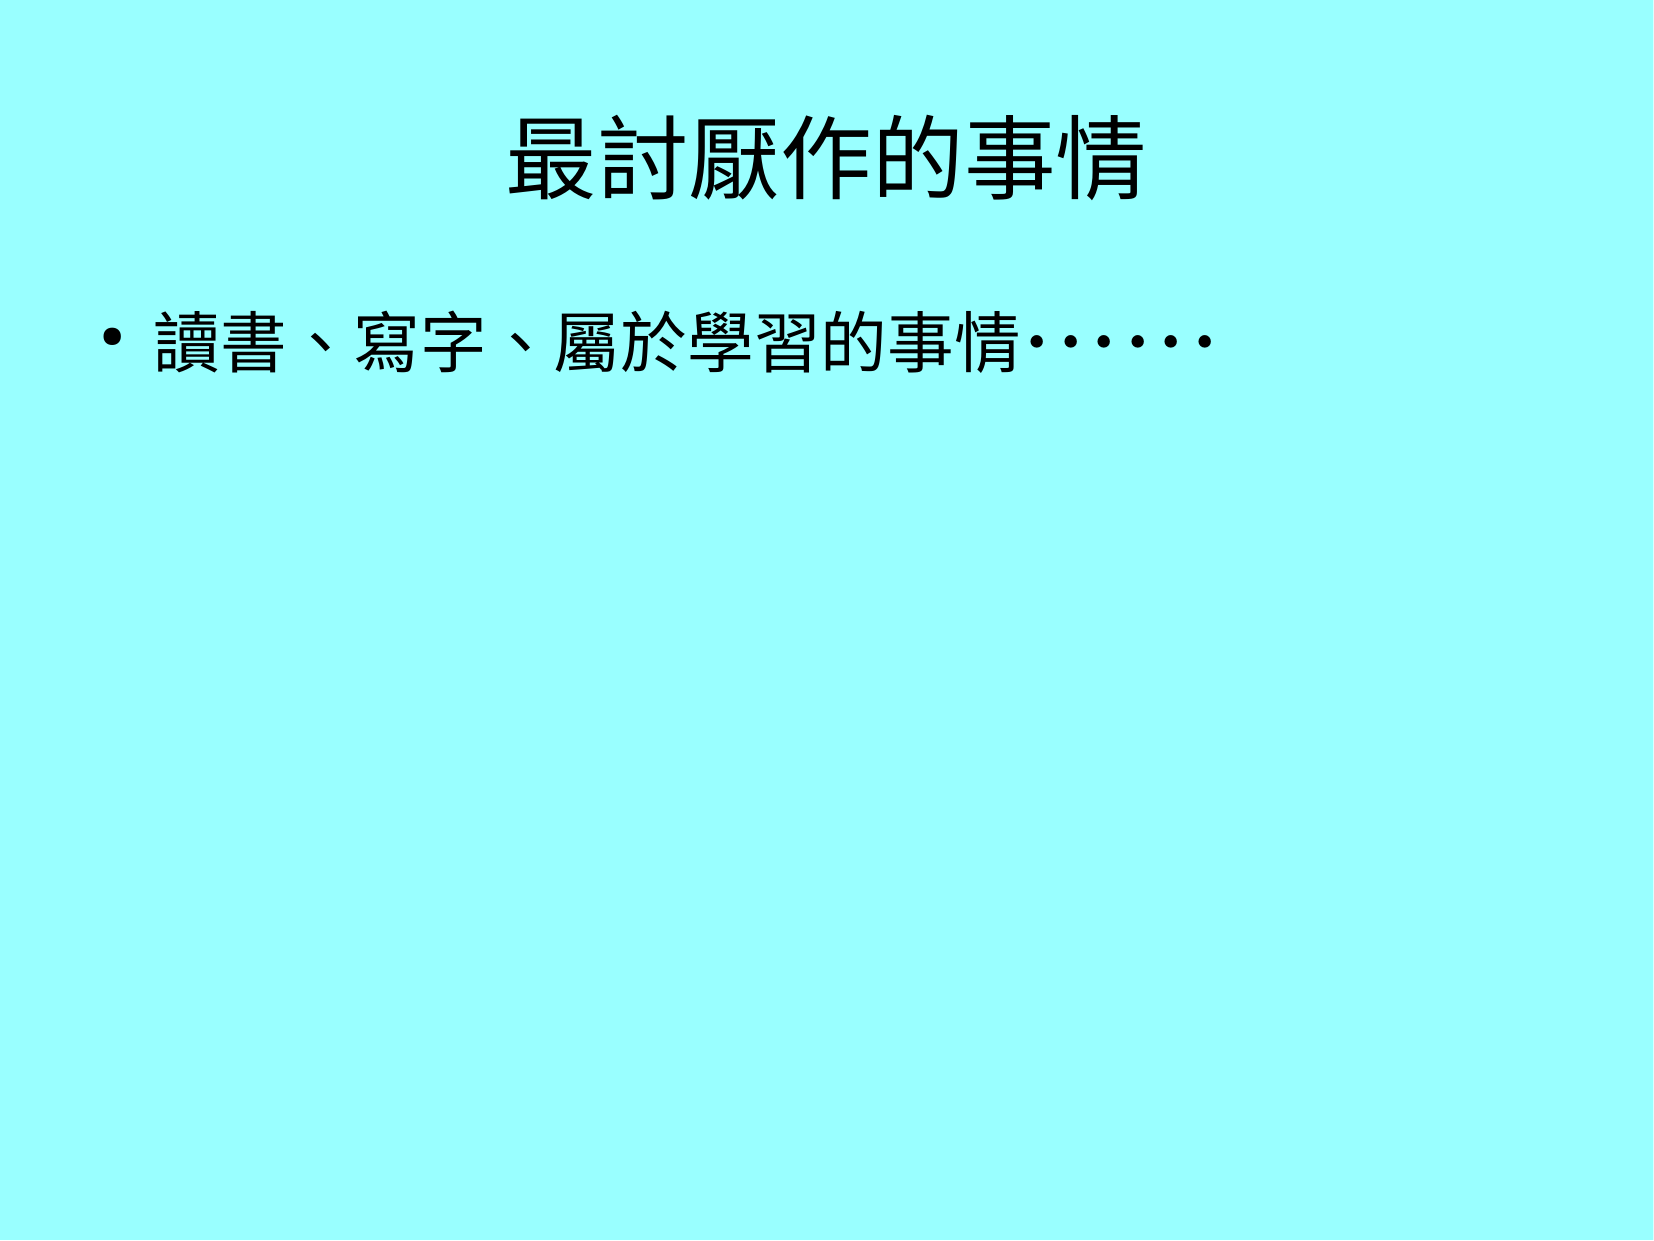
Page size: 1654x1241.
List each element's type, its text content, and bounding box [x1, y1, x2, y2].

title 最討厭作的事情 [82, 49, 1571, 257]
list 讀書、寫字、屬於學習的事情˙˙˙˙˙˙ [82, 290, 1571, 1010]
